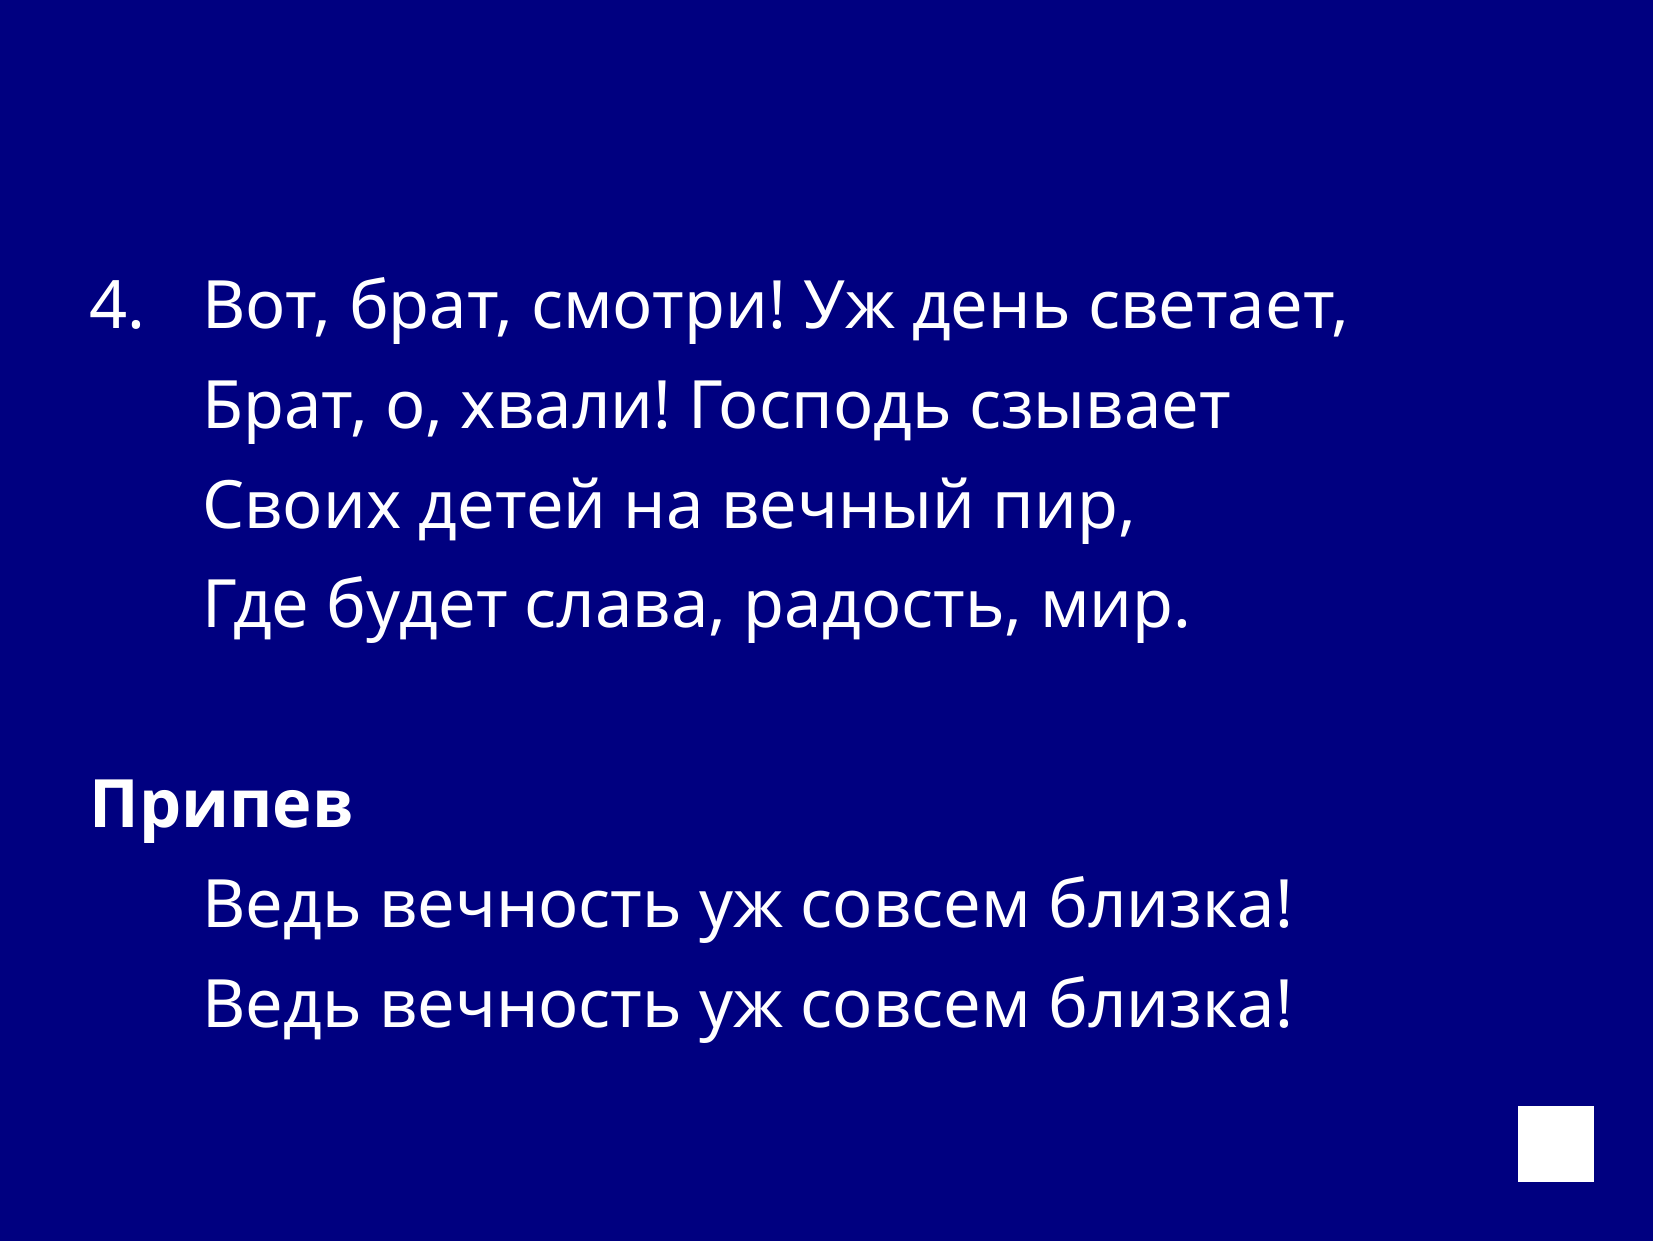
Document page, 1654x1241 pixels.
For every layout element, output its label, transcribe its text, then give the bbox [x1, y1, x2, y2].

text_box [1518, 1106, 1594, 1182]
text_box 4. Вот, брат, смотри! Уж день светает, Брат, о, хвали! Господь сзывает Своих детей на вечный пир, Где будет слава, радость, мир. Припев Ведь вечность уж совсем близка! Ведь вечность уж совсем близка! [75, 150, 1576, 1163]
